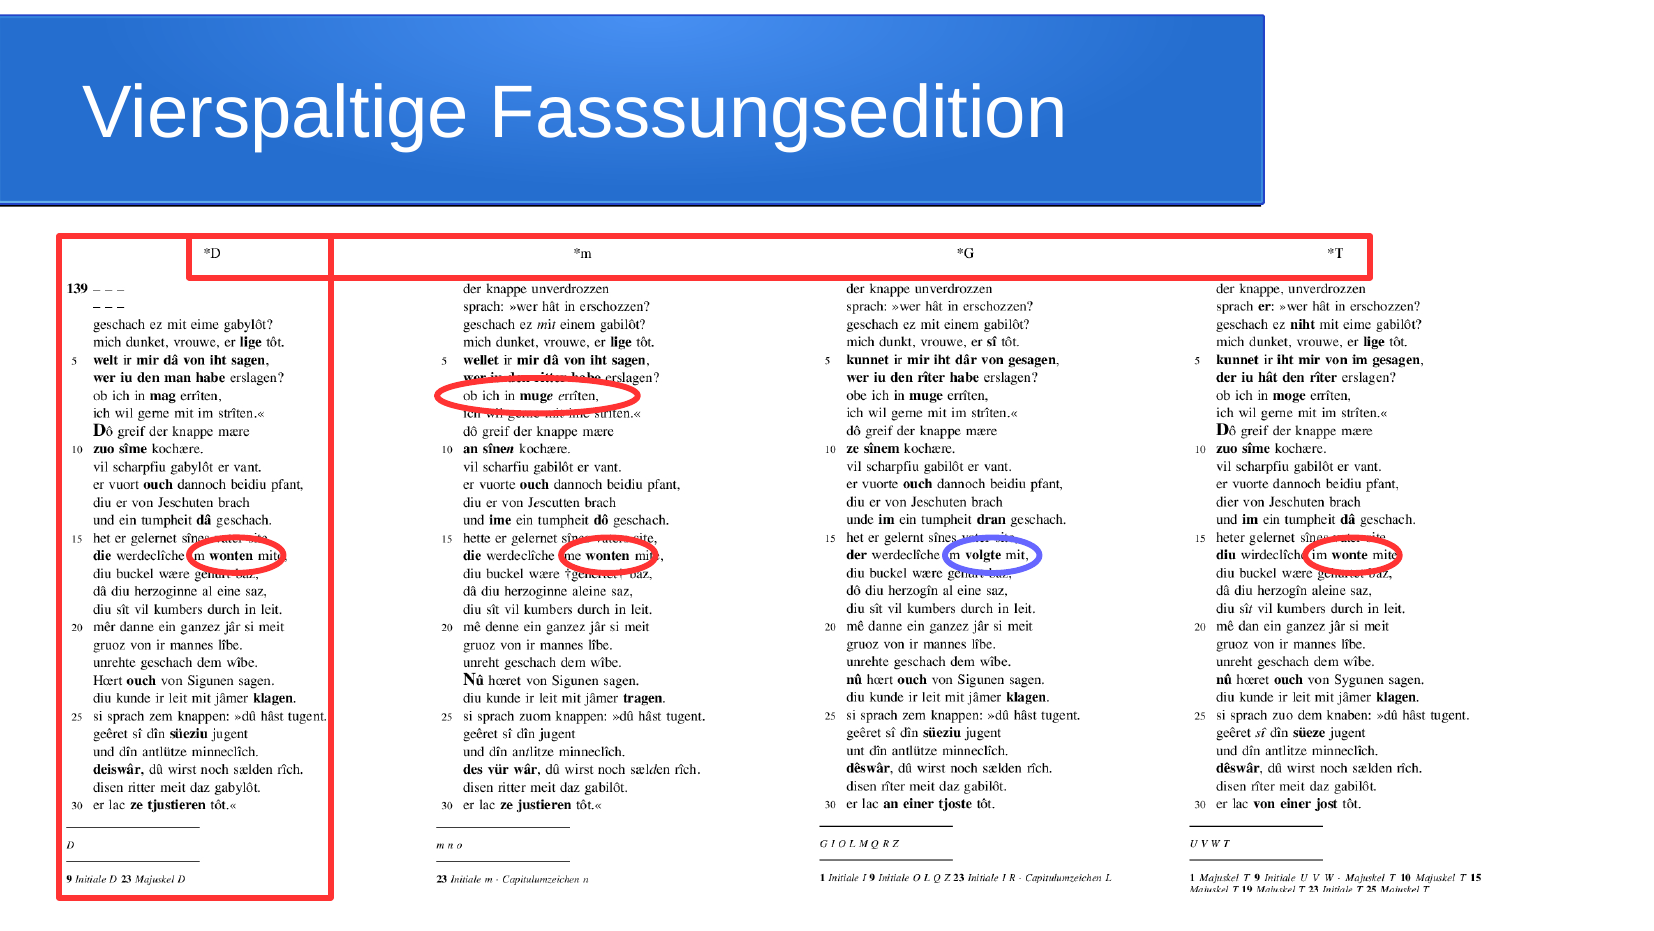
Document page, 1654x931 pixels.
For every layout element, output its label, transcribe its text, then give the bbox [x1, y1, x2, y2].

picture [814, 242, 1488, 892]
picture [62, 242, 328, 892]
title Vierspaltige Fasssungsedition [82, 35, 1235, 189]
picture [814, 242, 1367, 275]
picture [192, 242, 328, 275]
picture [334, 242, 712, 275]
picture [334, 281, 712, 892]
